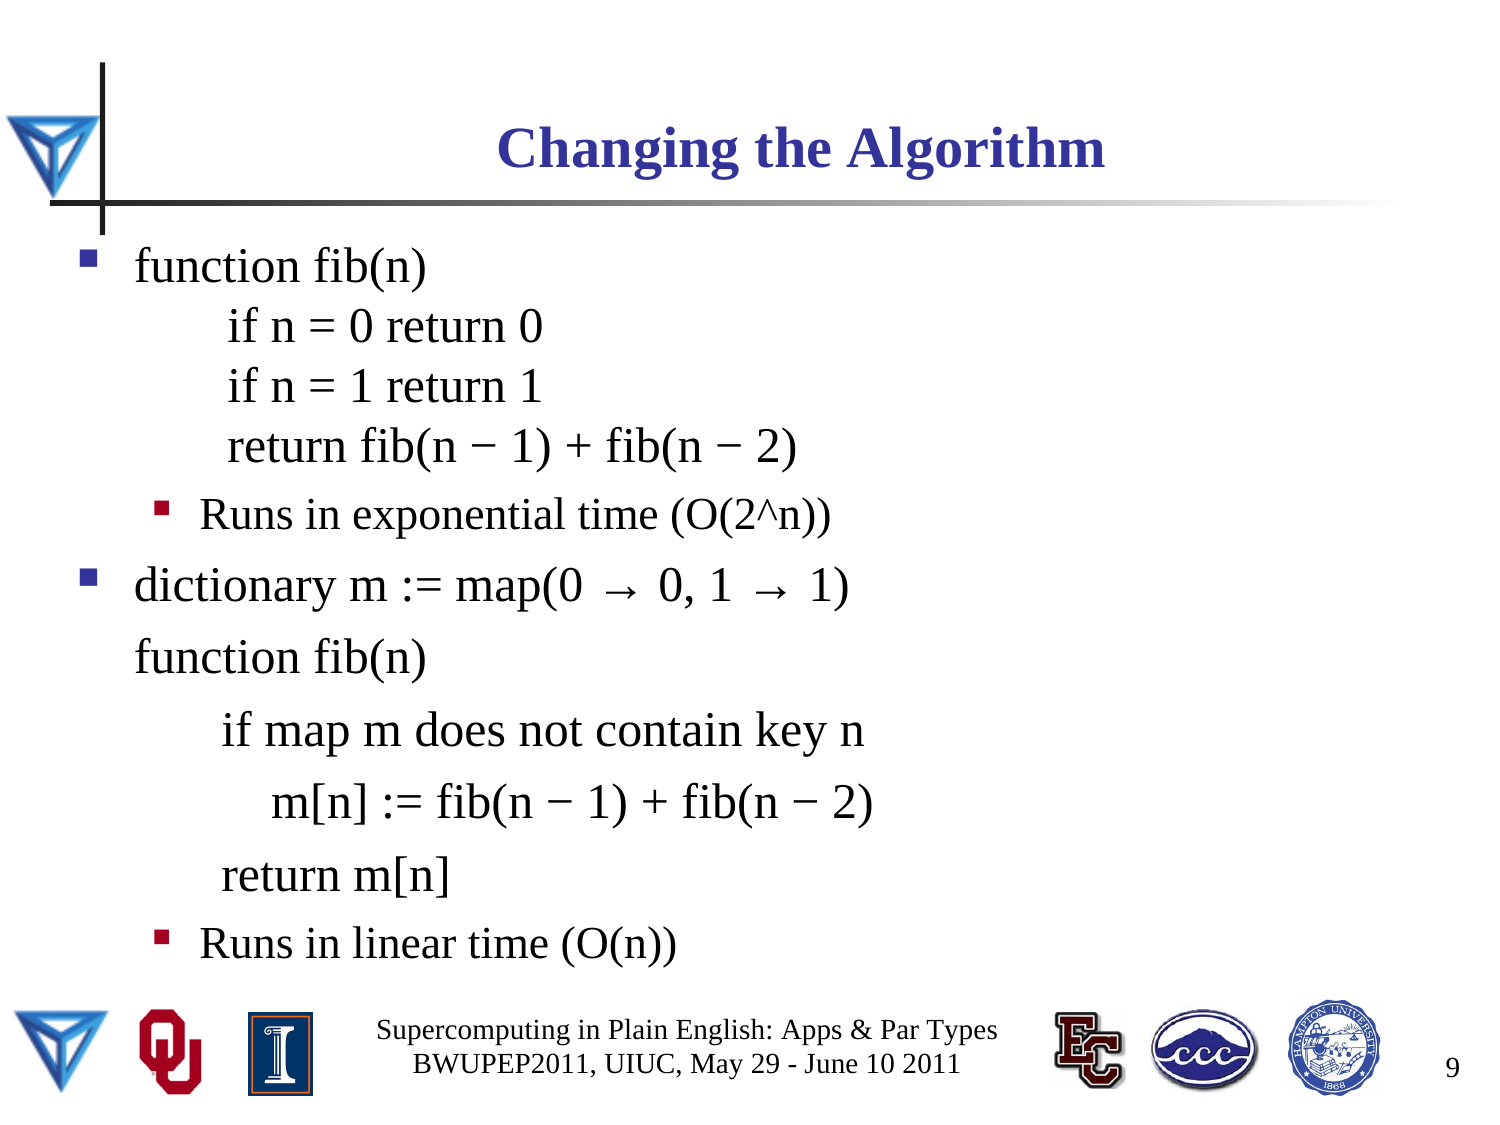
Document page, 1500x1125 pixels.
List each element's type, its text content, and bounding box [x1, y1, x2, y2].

picture [1142, 999, 1263, 1097]
picture [8, 1007, 113, 1097]
picture [1287, 999, 1381, 1097]
text_box <number> [1400, 1024, 1476, 1091]
picture [137, 1007, 203, 1097]
picture [248, 1012, 313, 1096]
picture [1050, 1012, 1129, 1089]
list function fib(n) if n = 0 return 0 if n = 1 return 1 return fib(n − 1) + fib(n − 2) Runs in exponential time (O(2^n)) dictionary m := map(0 → 0, 1 → 1) function fib(n) if map m does not contain key n m[n] := fib(n − 1) + fib(n − 2) return m[n] Runs in linear time (O(n)) [62, 224, 1438, 988]
text_box Supercomputing in Plain English: Apps & Par Types BWUPEP2011, UIUC, May 29 - June 10 2011 [324, 1012, 1051, 1088]
picture [0, 112, 99, 203]
title Changing the Algorithm [162, 74, 1441, 187]
